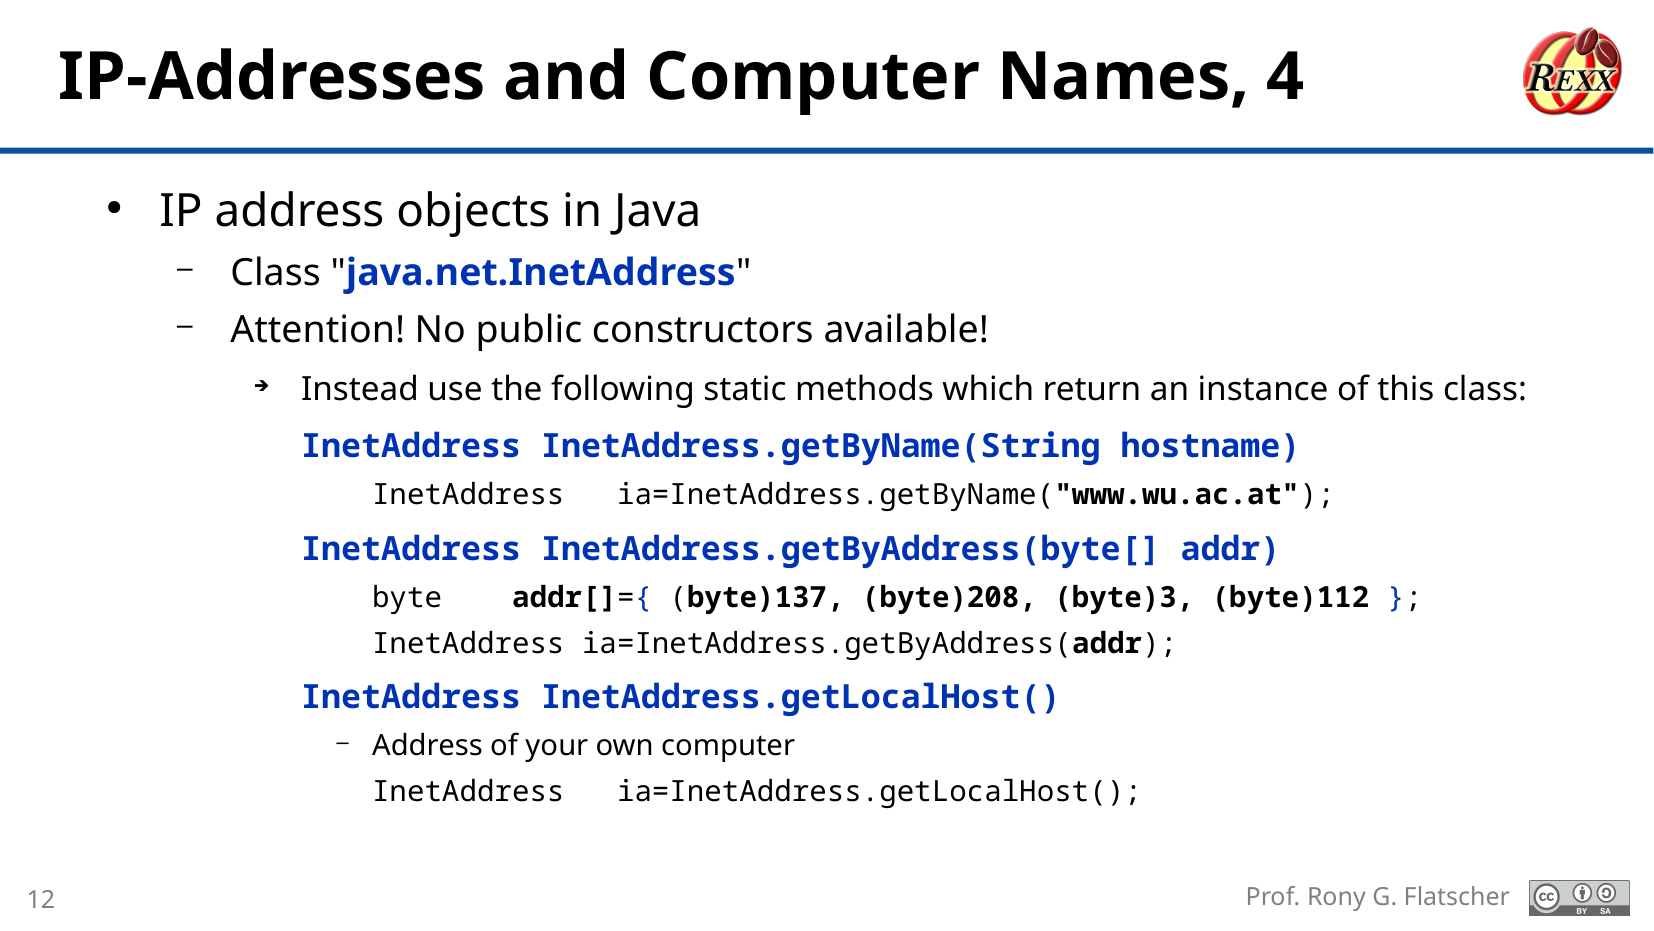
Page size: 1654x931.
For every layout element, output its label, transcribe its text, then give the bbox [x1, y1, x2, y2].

list IP address objects in Java Class "java.net.InetAddress" Attention! No public constructors available! Instead use the following static methods which return an instance of this class: InetAddress InetAddress.getByName(String hostname) InetAddress ia=InetAddress.getByName("www.wu.ac.at"); InetAddress InetAddress.getByAddress(byte[] addr) byte addr[]={ (byte)137, (byte)208, (byte)3, (byte)112 }; InetAddress ia=InetAddress.getByAddress(addr); InetAddress InetAddress.getLocalHost() Address of your own computer InetAddress ia=InetAddress.getLocalHost(); [88, 177, 1577, 857]
title IP-Addresses and Computer Names, 4 [0, 0, 1625, 148]
